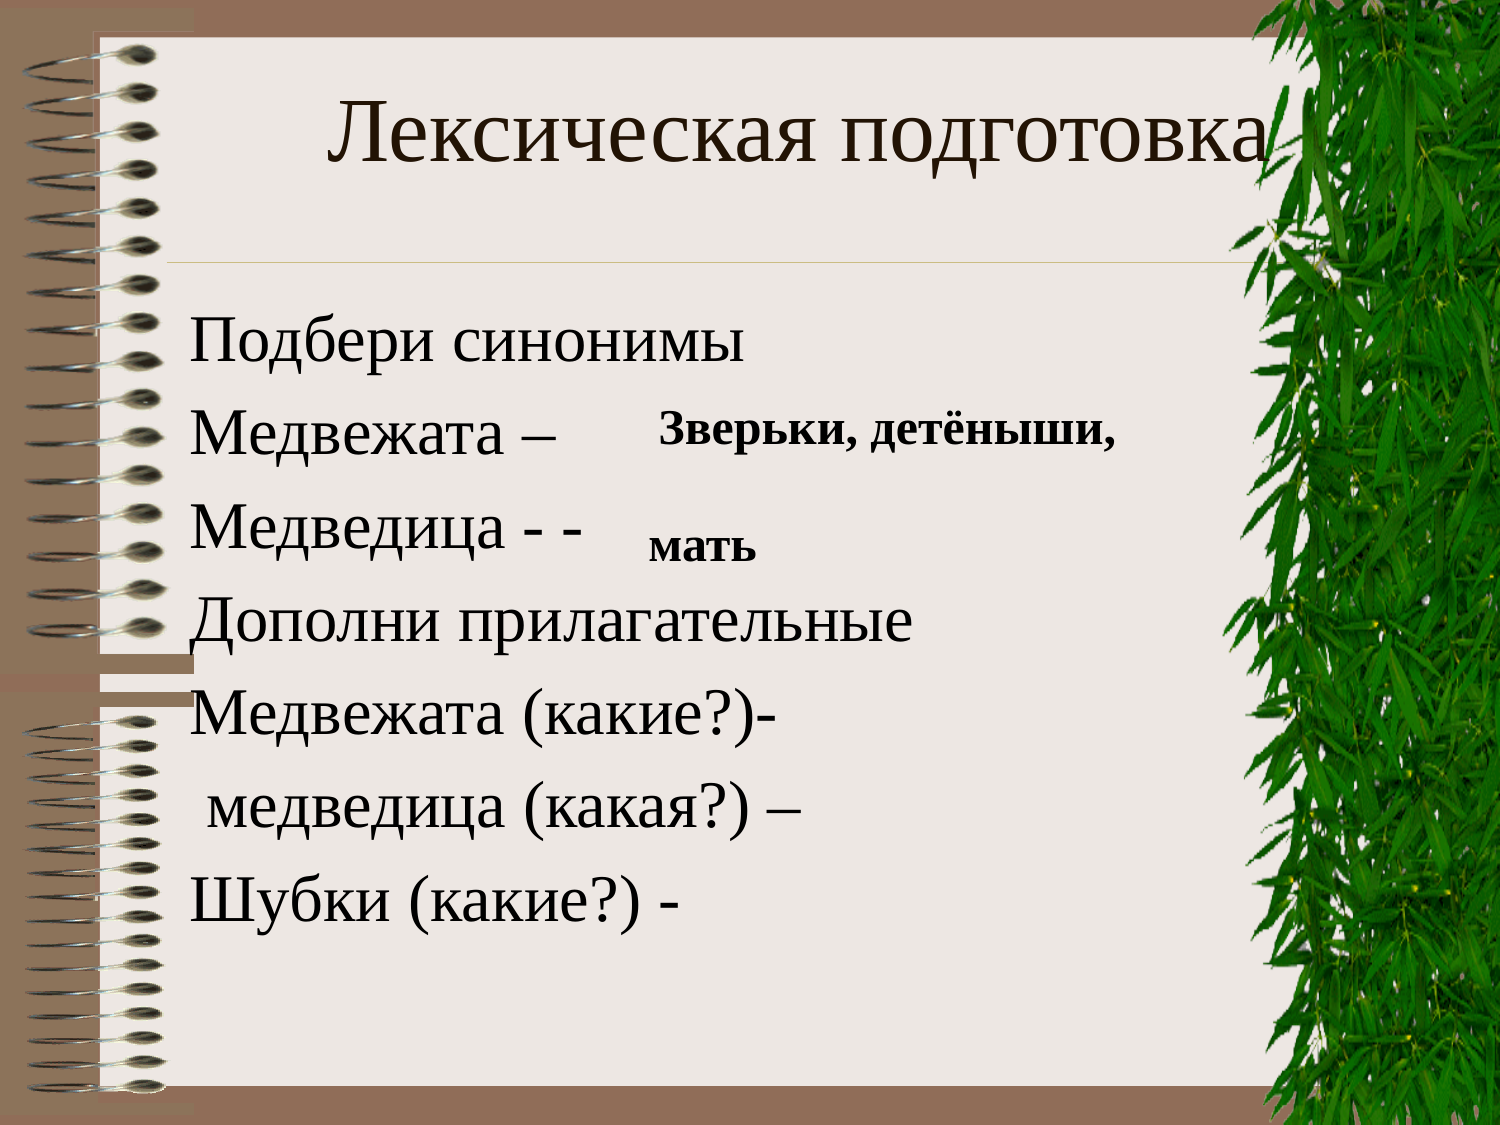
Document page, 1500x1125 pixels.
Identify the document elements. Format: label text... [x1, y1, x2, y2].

list Подбери синонимы Медвежата – Медведица - - Дополни прилагательные Медвежата (какие?)- медведица (какая?) – Шубки (какие?) - [174, 287, 1425, 963]
text_box Зверьки, детёныши, [574, 386, 1213, 462]
text_box мать [574, 503, 844, 579]
picture [0, 8, 194, 674]
picture [1206, 0, 1500, 1125]
picture [0, 692, 194, 1115]
title Лексическая подготовка [174, 62, 1425, 250]
